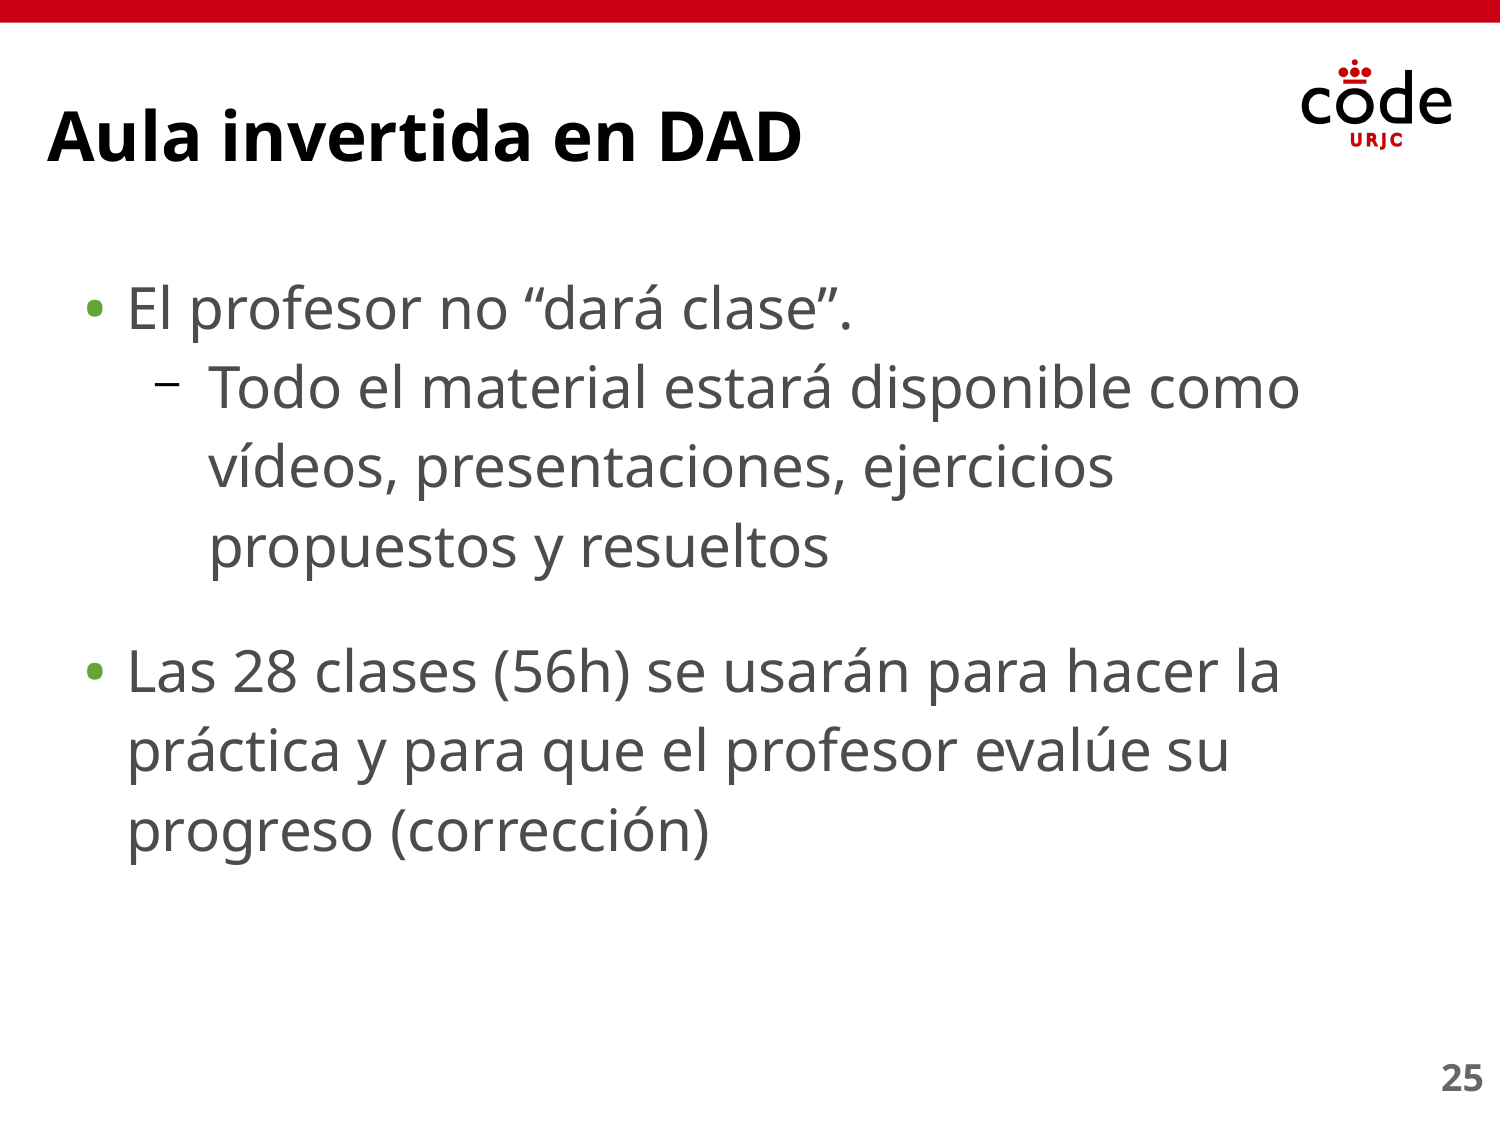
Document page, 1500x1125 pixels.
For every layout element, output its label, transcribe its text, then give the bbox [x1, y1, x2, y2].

list El profesor no “dará clase”. Todo el material estará disponible como vídeos, presentaciones, ejercicios propuestos y resueltos Las 28 clases (56h) se usarán para hacer la práctica y para que el profesor evalúe su progreso (corrección) [51, 259, 1436, 1013]
title Aula invertida en DAD [32, 79, 1383, 189]
picture [1284, 50, 1468, 161]
